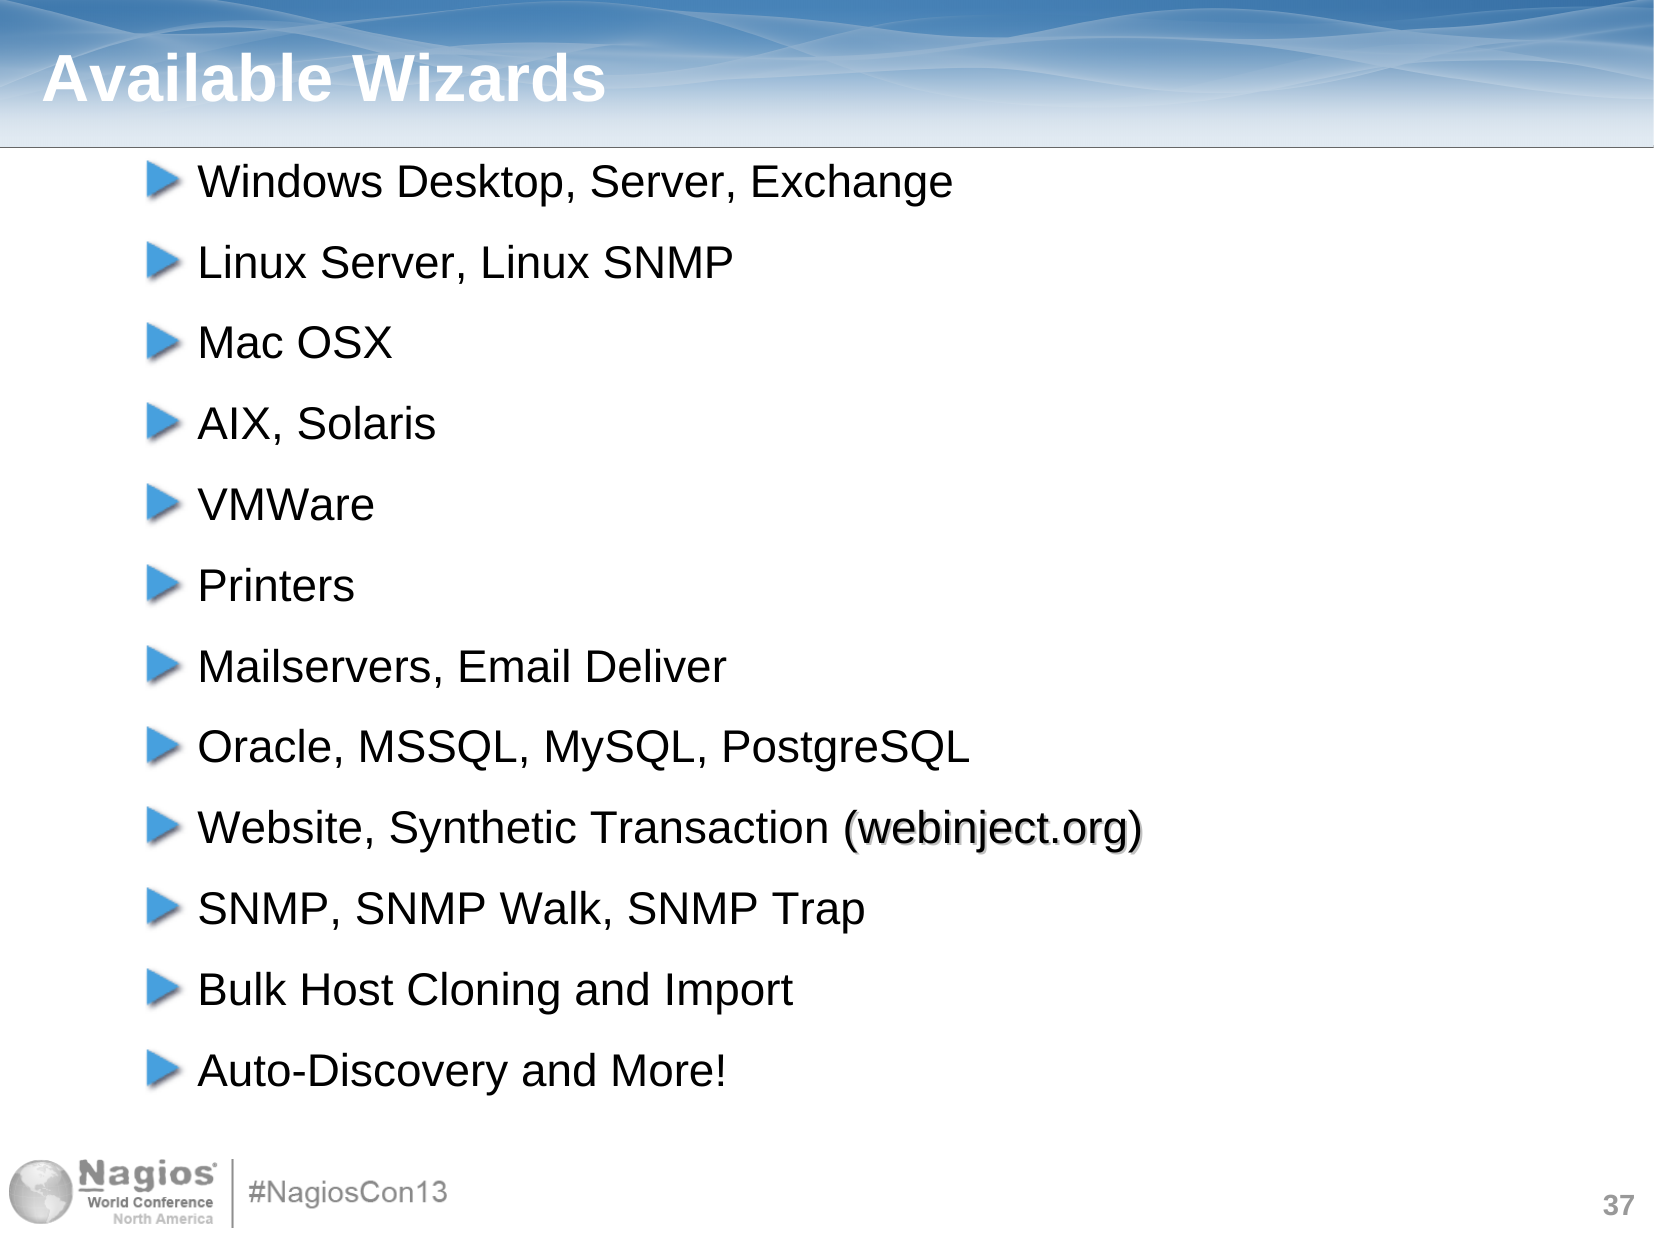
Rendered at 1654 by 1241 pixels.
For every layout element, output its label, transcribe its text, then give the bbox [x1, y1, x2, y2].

picture [0, 0, 1654, 147]
title Available Wizards [41, 29, 1248, 127]
picture [9, 1159, 453, 1228]
list Windows Desktop, Server, Exchange Linux Server, Linux SNMP Mac OSX AIX, Solaris VMWare Printers Mailservers, Email Deliver Oracle, MSSQL, MySQL, PostgreSQL Website, Synthetic Transaction (webinject.org) SNMP, SNMP Walk, SNMP Trap Bulk Host Cloning and Import Auto-Discovery and More! [126, 155, 1615, 1200]
